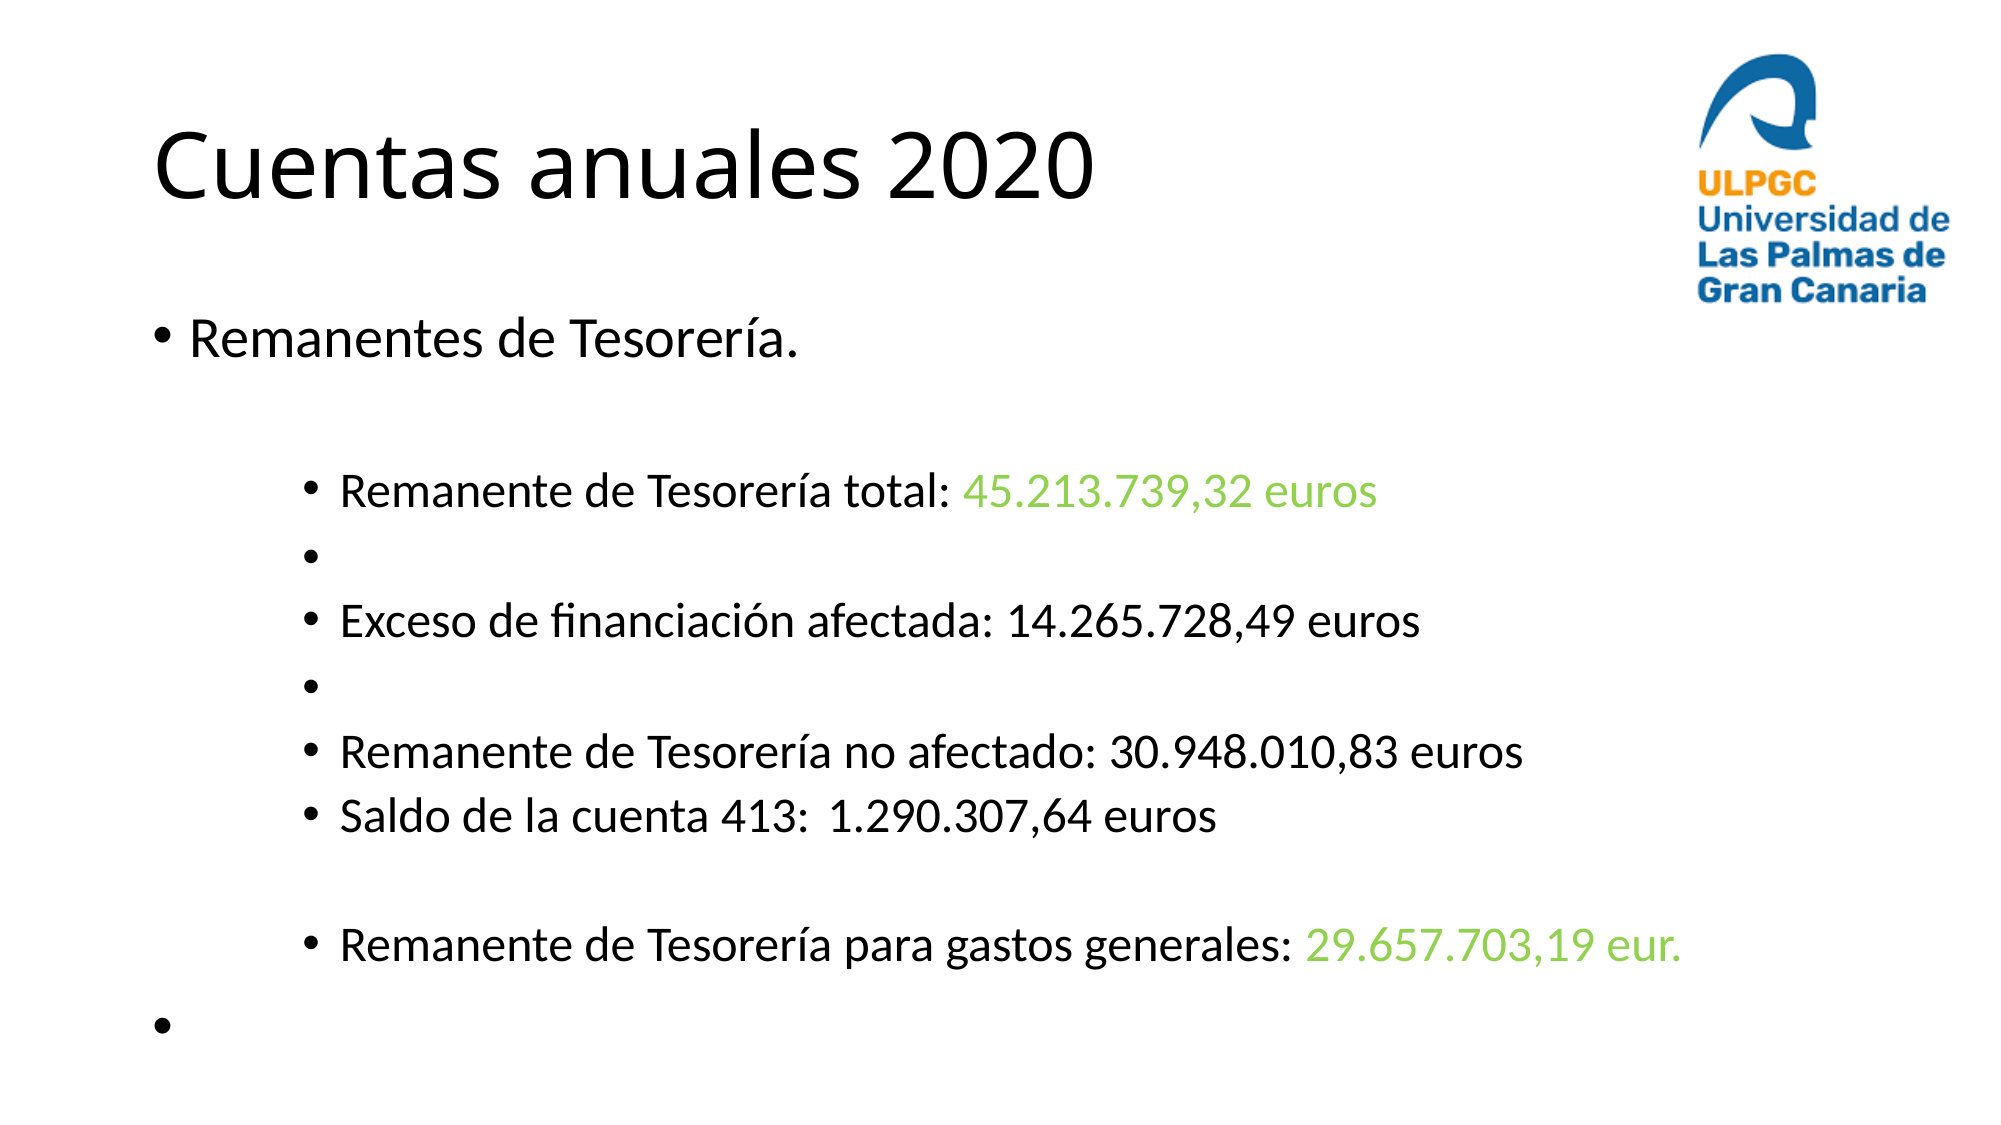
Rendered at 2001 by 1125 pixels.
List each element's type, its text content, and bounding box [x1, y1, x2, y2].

title Cuentas anuales 2020 [137, 59, 1648, 278]
list Remanentes de Tesorería. Remanente de Tesorería total: 45.213.739,32 euros Exceso de financiación afectada: 14.265.728,49 euros Remanente de Tesorería no afectado: 30.948.010,83 euros Saldo de la cuenta 413: 1.290.307,64 euros Remanente de Tesorería para gastos generales: 29.657.703,19 eur. [137, 299, 1863, 1014]
picture [1648, 4, 2000, 355]
